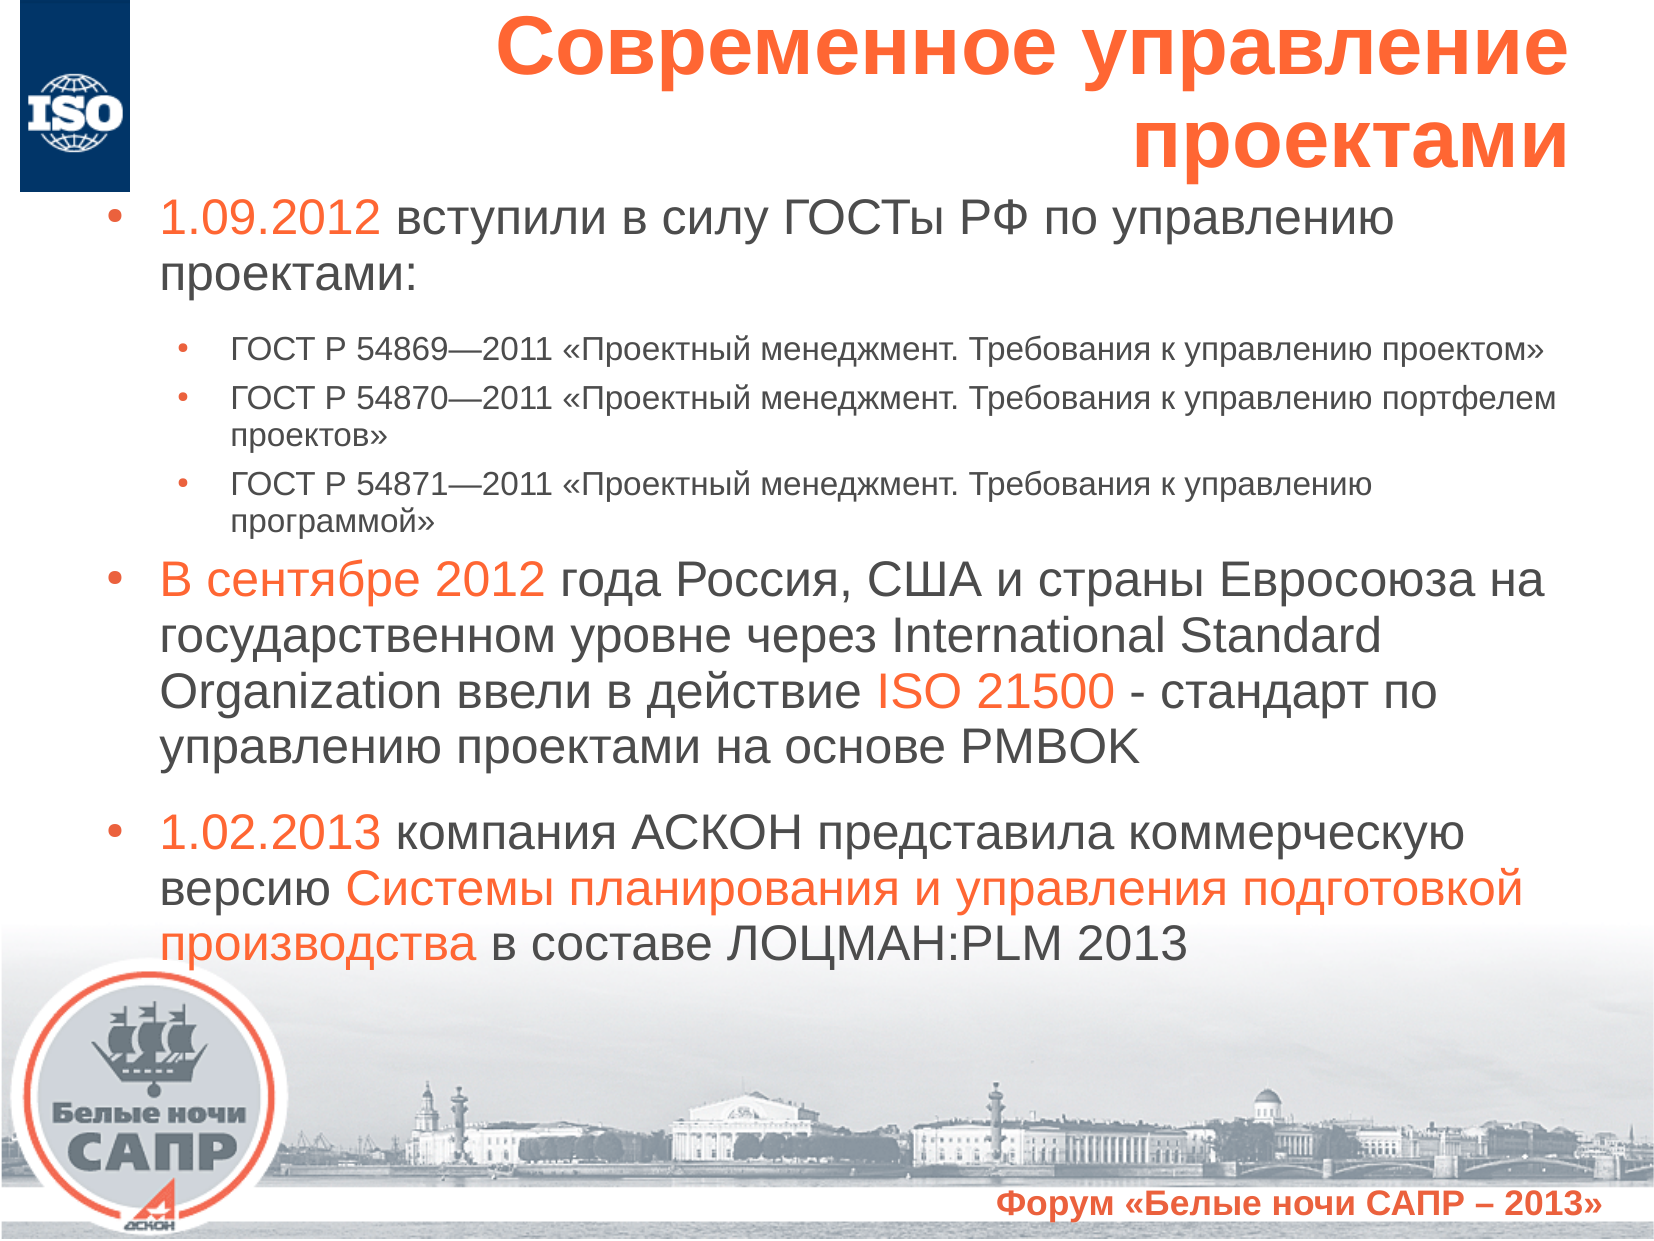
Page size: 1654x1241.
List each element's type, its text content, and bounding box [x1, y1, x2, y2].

list 1.09.2012 вступили в силу ГОСТы РФ по управлению проектами: ГОСТ Р 54869—2011 «Проектный менеджмент. Требования к управлению проектом» ГОСТ Р 54870—2011 «Проектный менеджмент. Требования к управлению портфелем проектов» ГОСТ Р 54871—2011 «Проектный менеджмент. Требования к управлению программой» В сентябре 2012 года Россия, США и страны Евросоюза на государственном уровне через International Standard Organization ввели в действие ISO 21500 - стандарт по управлению проектами на основе PMBOK 1.02.2013 компания АСКОН представила коммерческую версию Системы планирования и управления подготовкой производства в составе ЛОЦМАН:PLM 2013 [88, 189, 1577, 1087]
title Современное управление проектами [130, 0, 1571, 186]
picture [1, 0, 1654, 1239]
